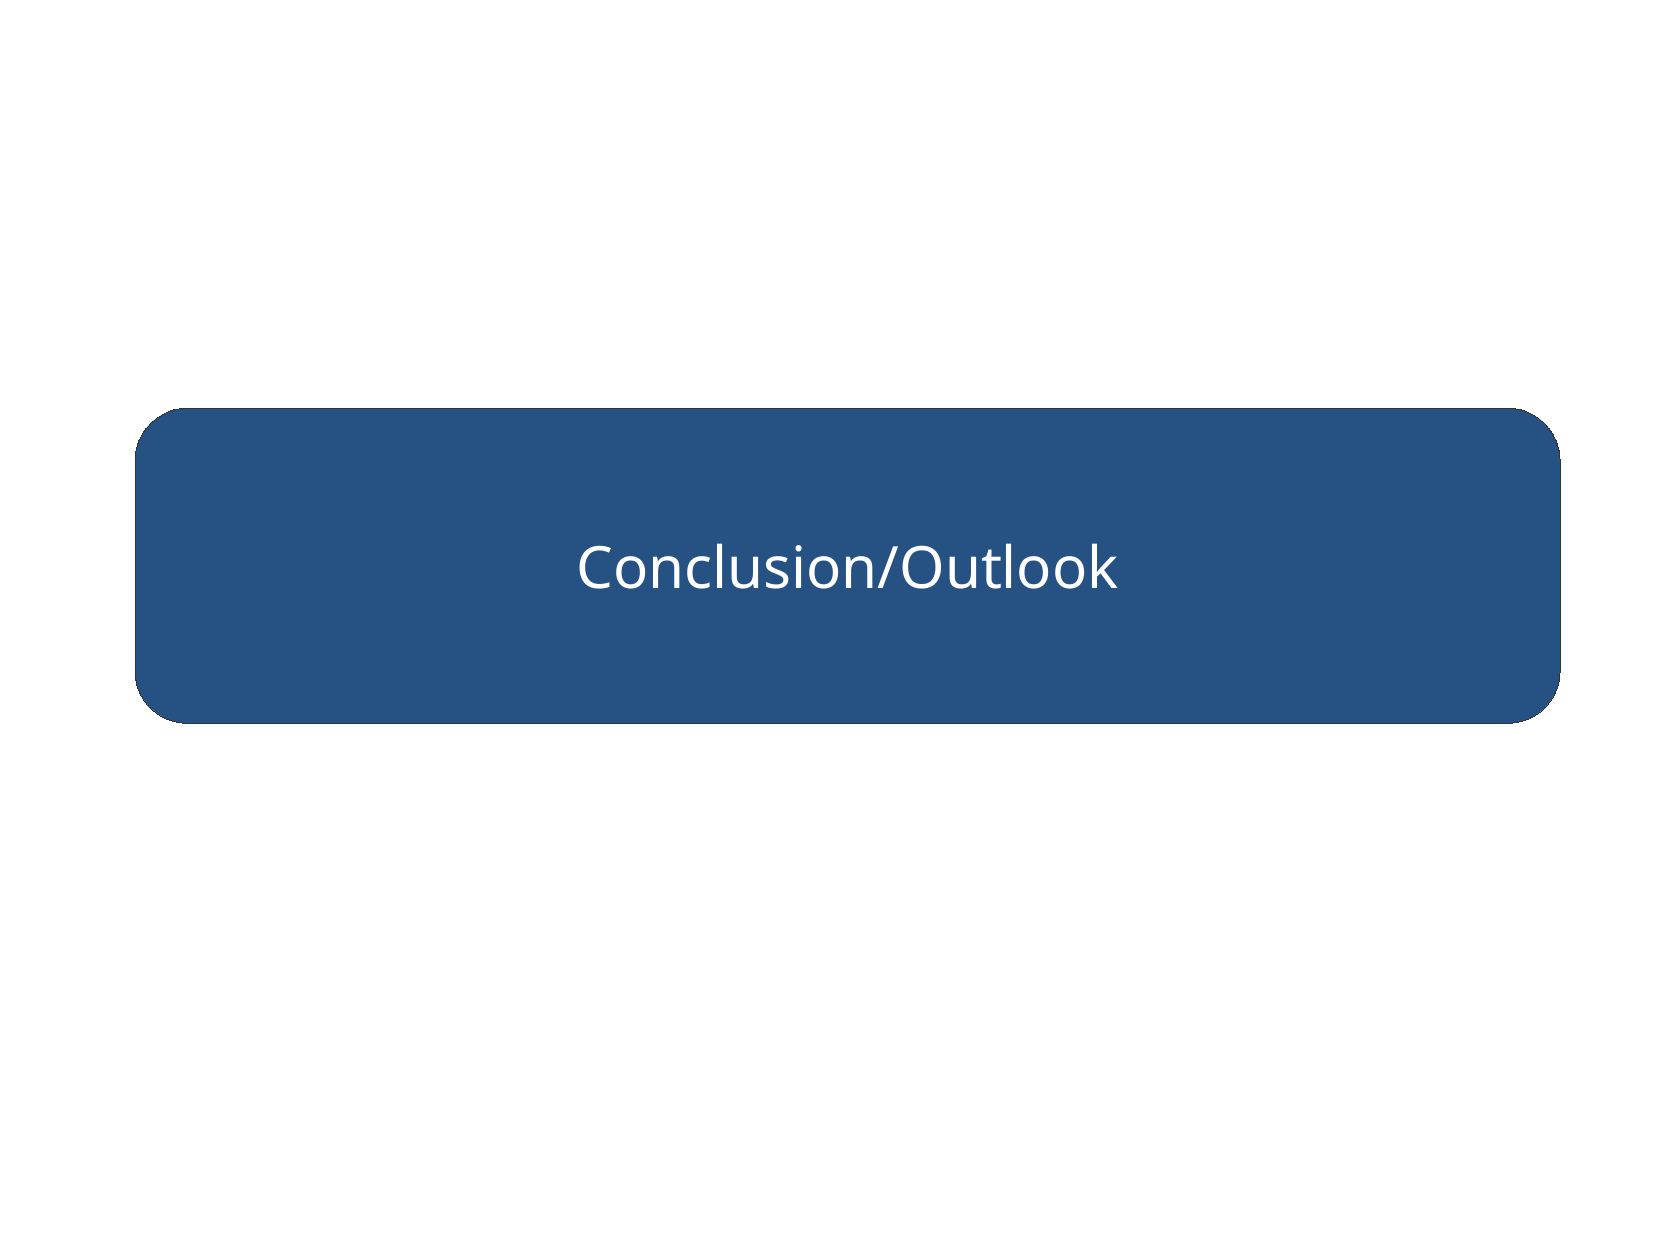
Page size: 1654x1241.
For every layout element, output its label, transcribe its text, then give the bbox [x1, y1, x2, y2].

text_box Conclusion/Outlook [135, 408, 1561, 724]
